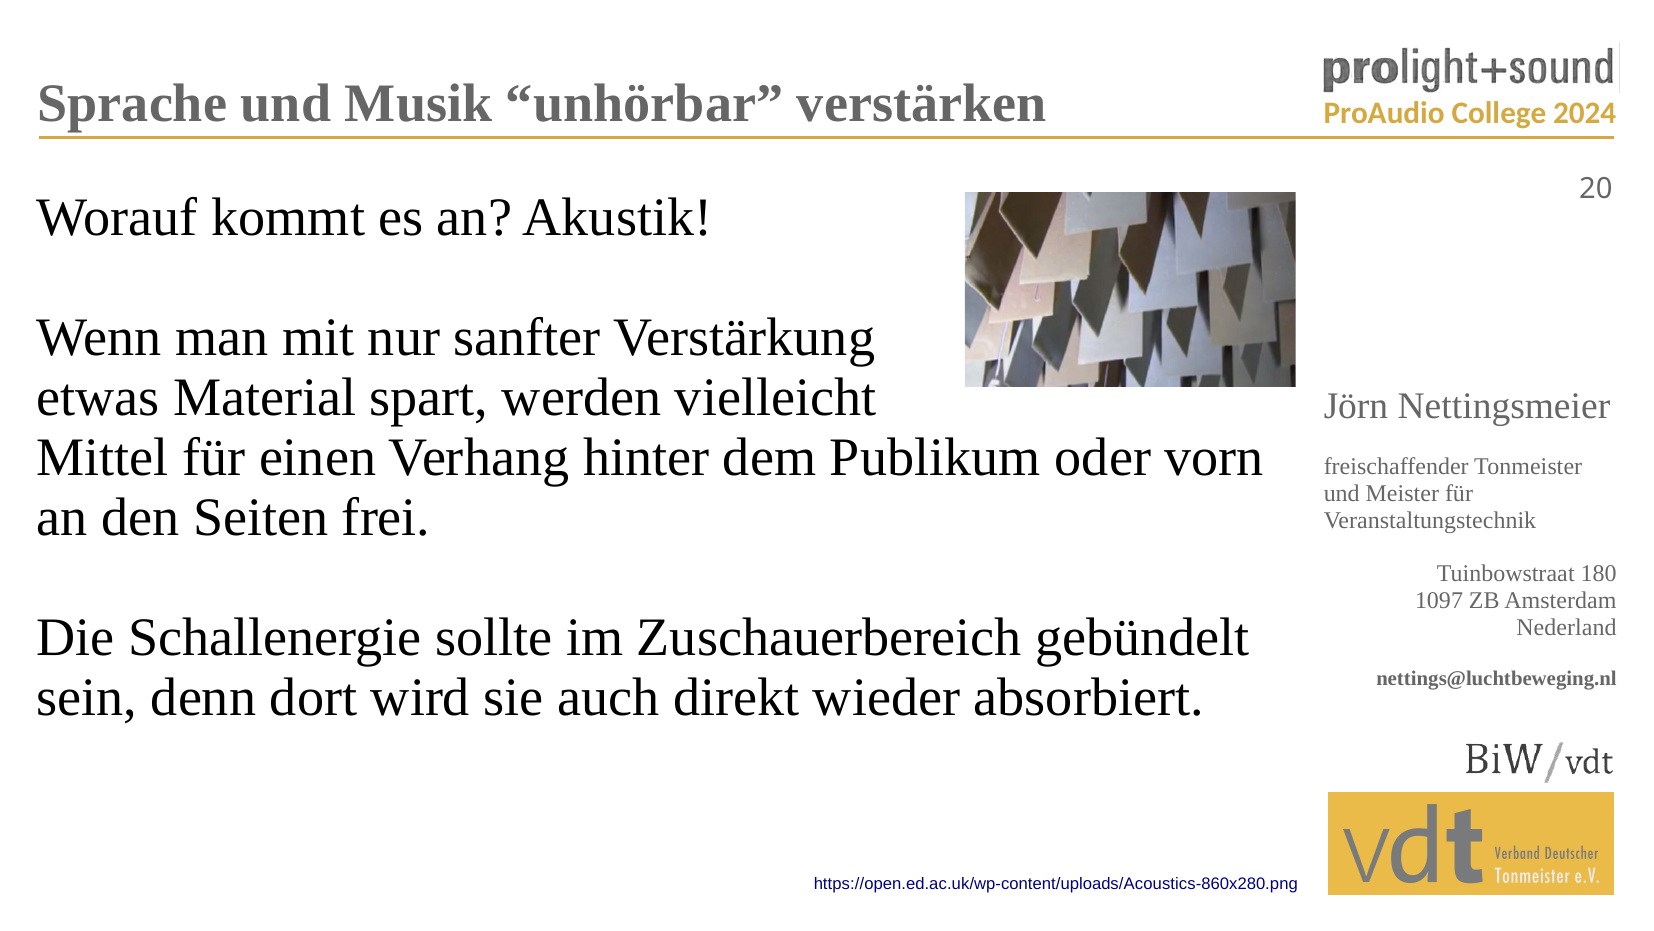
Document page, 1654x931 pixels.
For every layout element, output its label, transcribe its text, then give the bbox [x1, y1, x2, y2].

picture [1318, 42, 1620, 93]
title Sprache und Musik “unhörbar” verstärken [37, 43, 1275, 164]
list Worauf kommt es an? Akustik! Wenn man mit nur sanfter Verstärkung etwas Material spart, werden vielleicht Mittel für einen Verhang hinter dem Publikum oder vorn an den Seiten frei. Die Schallenergie sollte im Zuschauerbereich gebündelt sein, denn dort wird sie auch direkt wieder absorbiert. [36, 187, 1312, 913]
text_box https://open.ed.ac.uk/wp-content/uploads/Acoustics-860x280.png [495, 866, 1314, 908]
picture [964, 192, 1296, 387]
